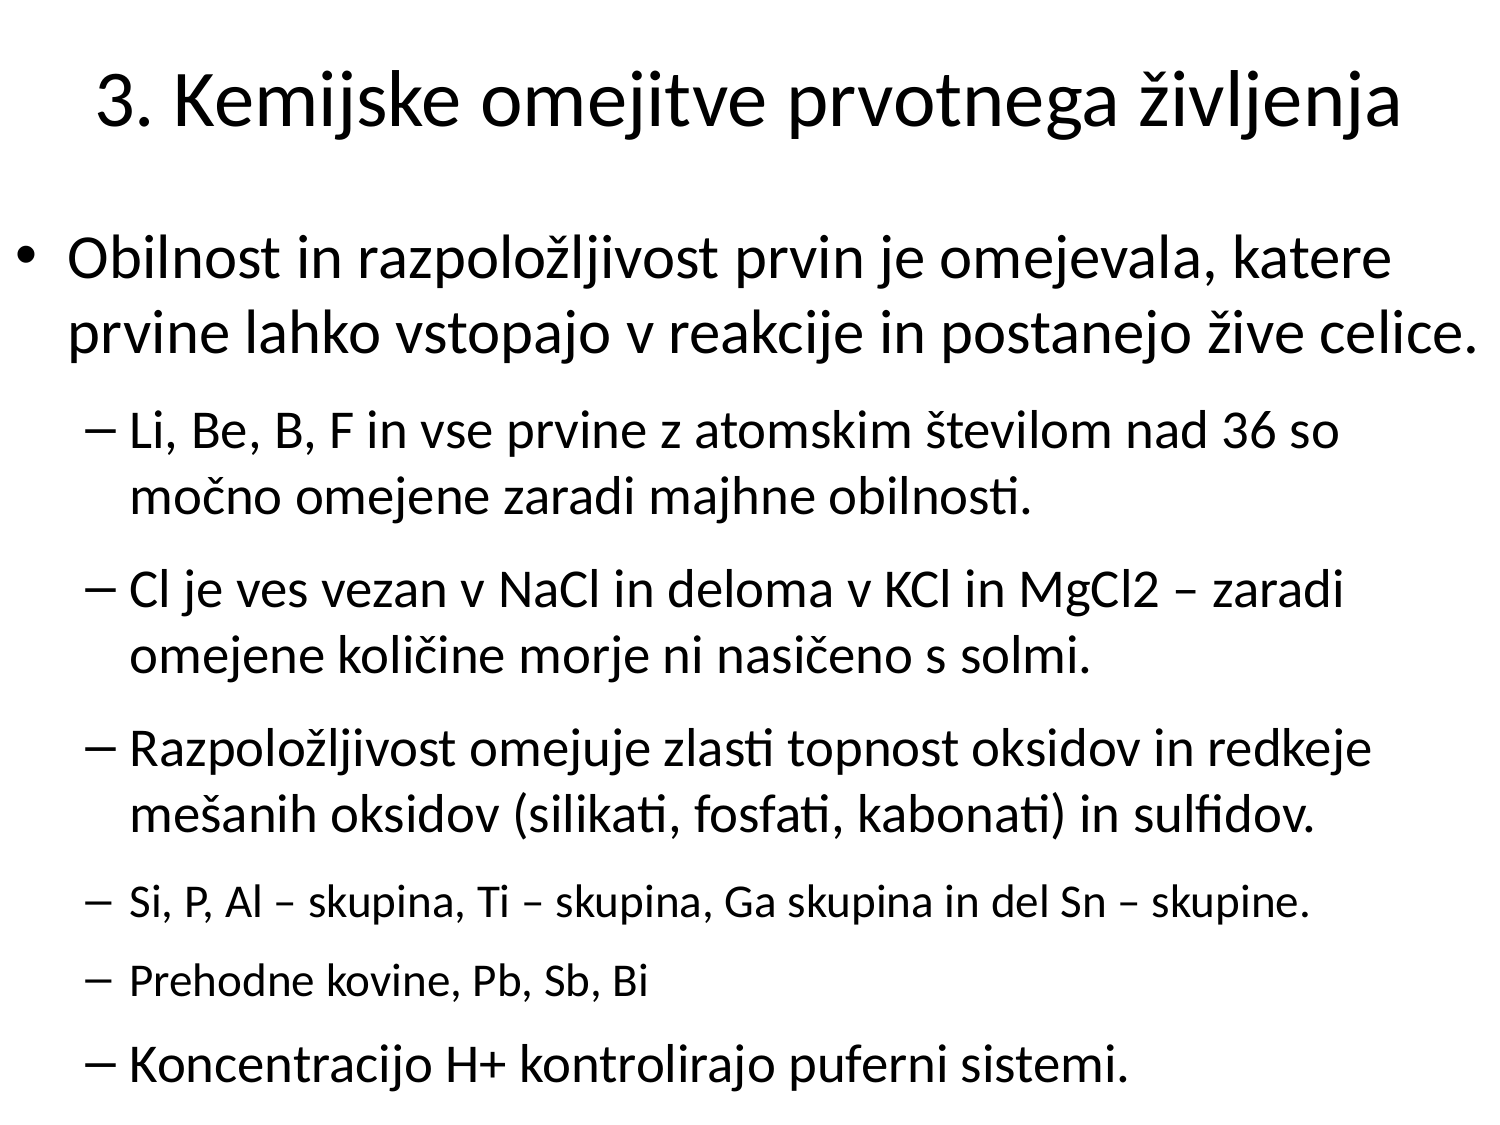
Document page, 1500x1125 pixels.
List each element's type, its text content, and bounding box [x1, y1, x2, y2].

title 3. Kemijske omejitve prvotnega življenja [0, 0, 1500, 188]
list Obilnost in razpoložljivost prvin je omejevala, katere prvine lahko vstopajo v reakcije in postanejo žive celice. Li, Be, B, F in vse prvine z atomskim številom nad 36 so močno omejene zaradi majhne obilnosti. Cl je ves vezan v NaCl in deloma v KCl in MgCl2 – zaradi omejene količine morje ni nasičeno s solmi. Razpoložljivost omejuje zlasti topnost oksidov in redkeje mešanih oksidov (silikati, fosfati, kabonati) in sulfidov. Si, P, Al – skupina, Ti – skupina, Ga skupina in del Sn – skupine. Prehodne kovine, Pb, Sb, Bi Koncentracijo H+ kontrolirajo puferni sistemi. [0, 208, 1500, 1125]
